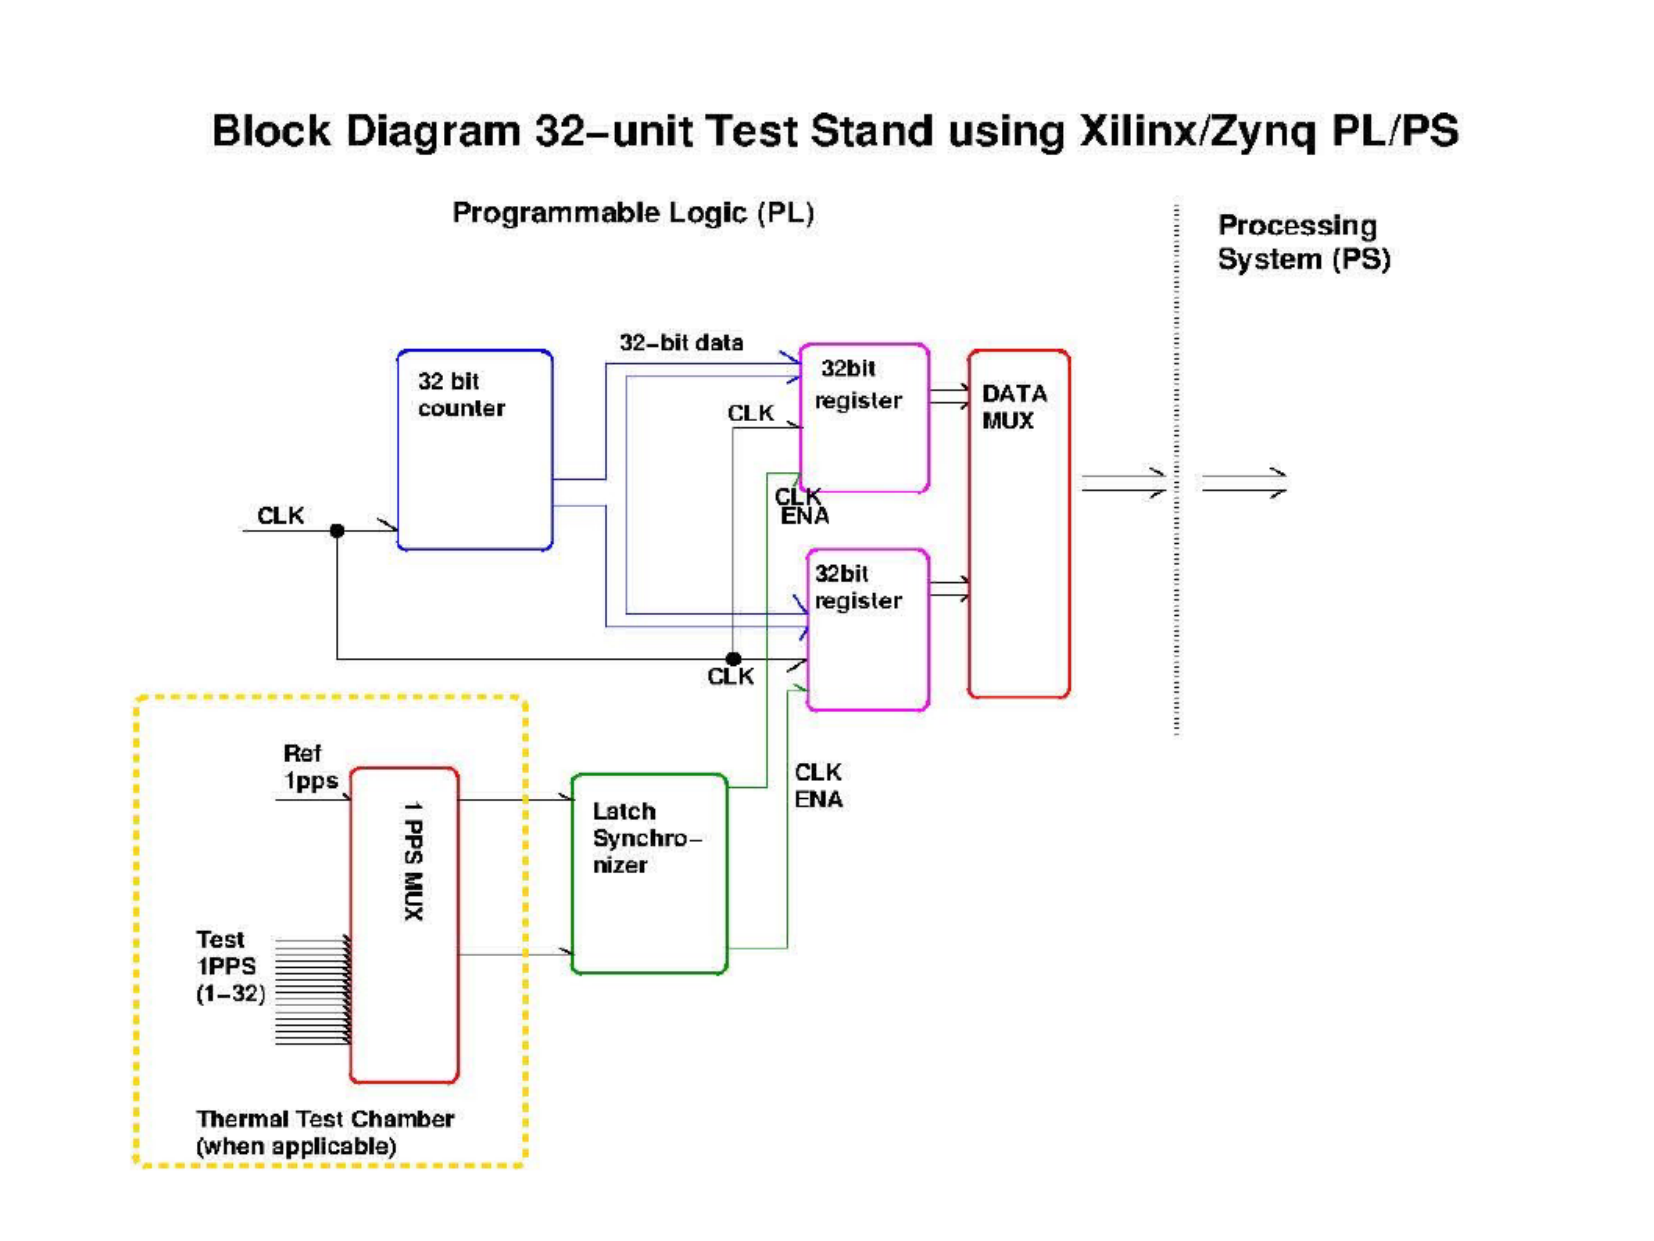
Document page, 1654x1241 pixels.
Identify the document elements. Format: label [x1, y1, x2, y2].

picture [60, 44, 1606, 1200]
